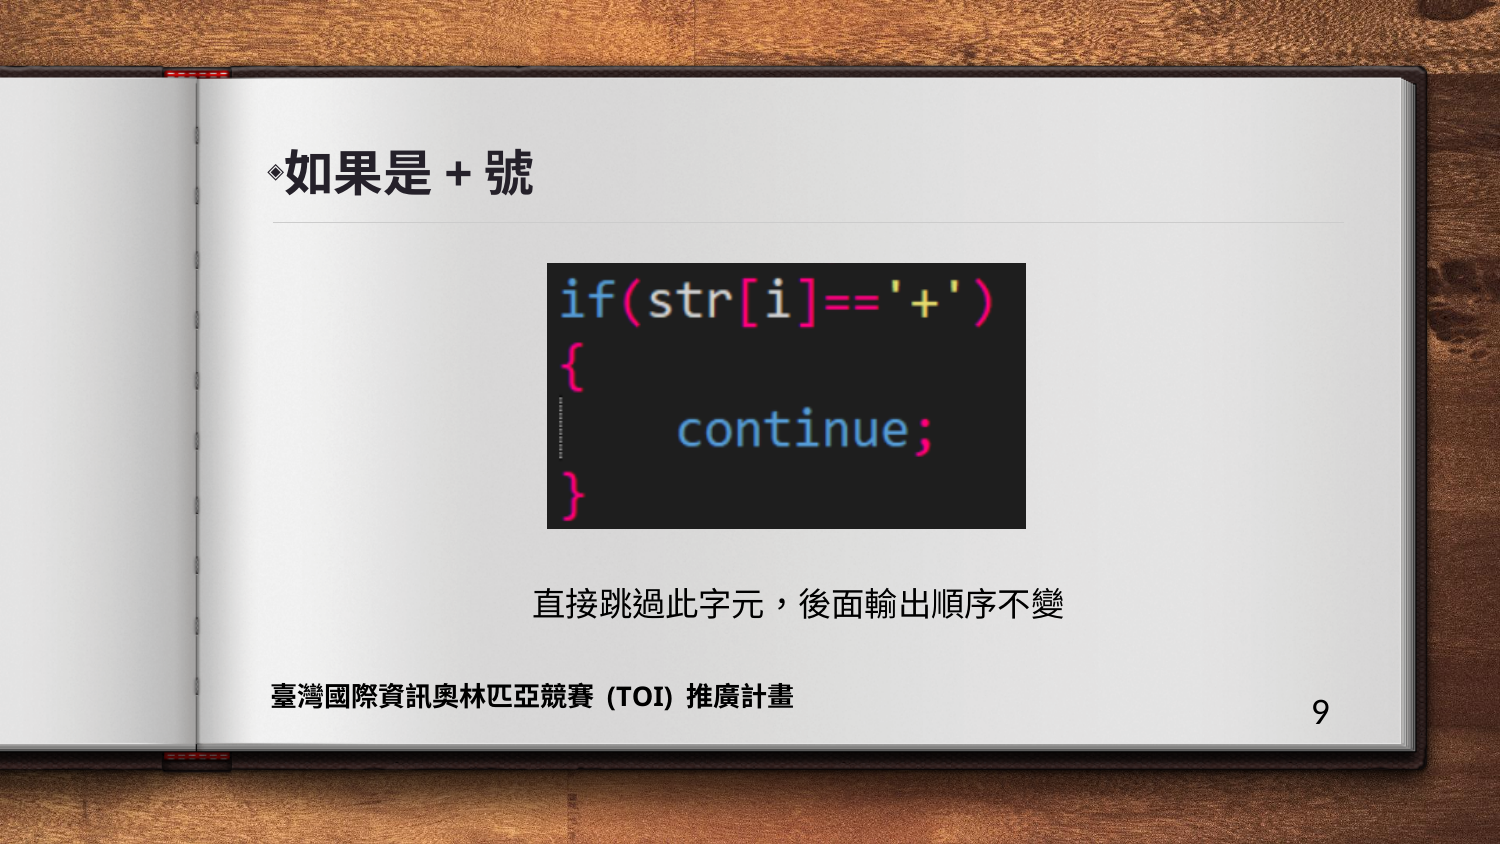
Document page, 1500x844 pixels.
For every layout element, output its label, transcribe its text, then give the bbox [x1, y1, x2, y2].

text_box [1295, 672, 1386, 737]
list 如果是+號 [252, 126, 1194, 216]
picture [547, 263, 1026, 529]
text_box 直接跳過此字元，後面輸出順序不變 [517, 576, 1386, 632]
